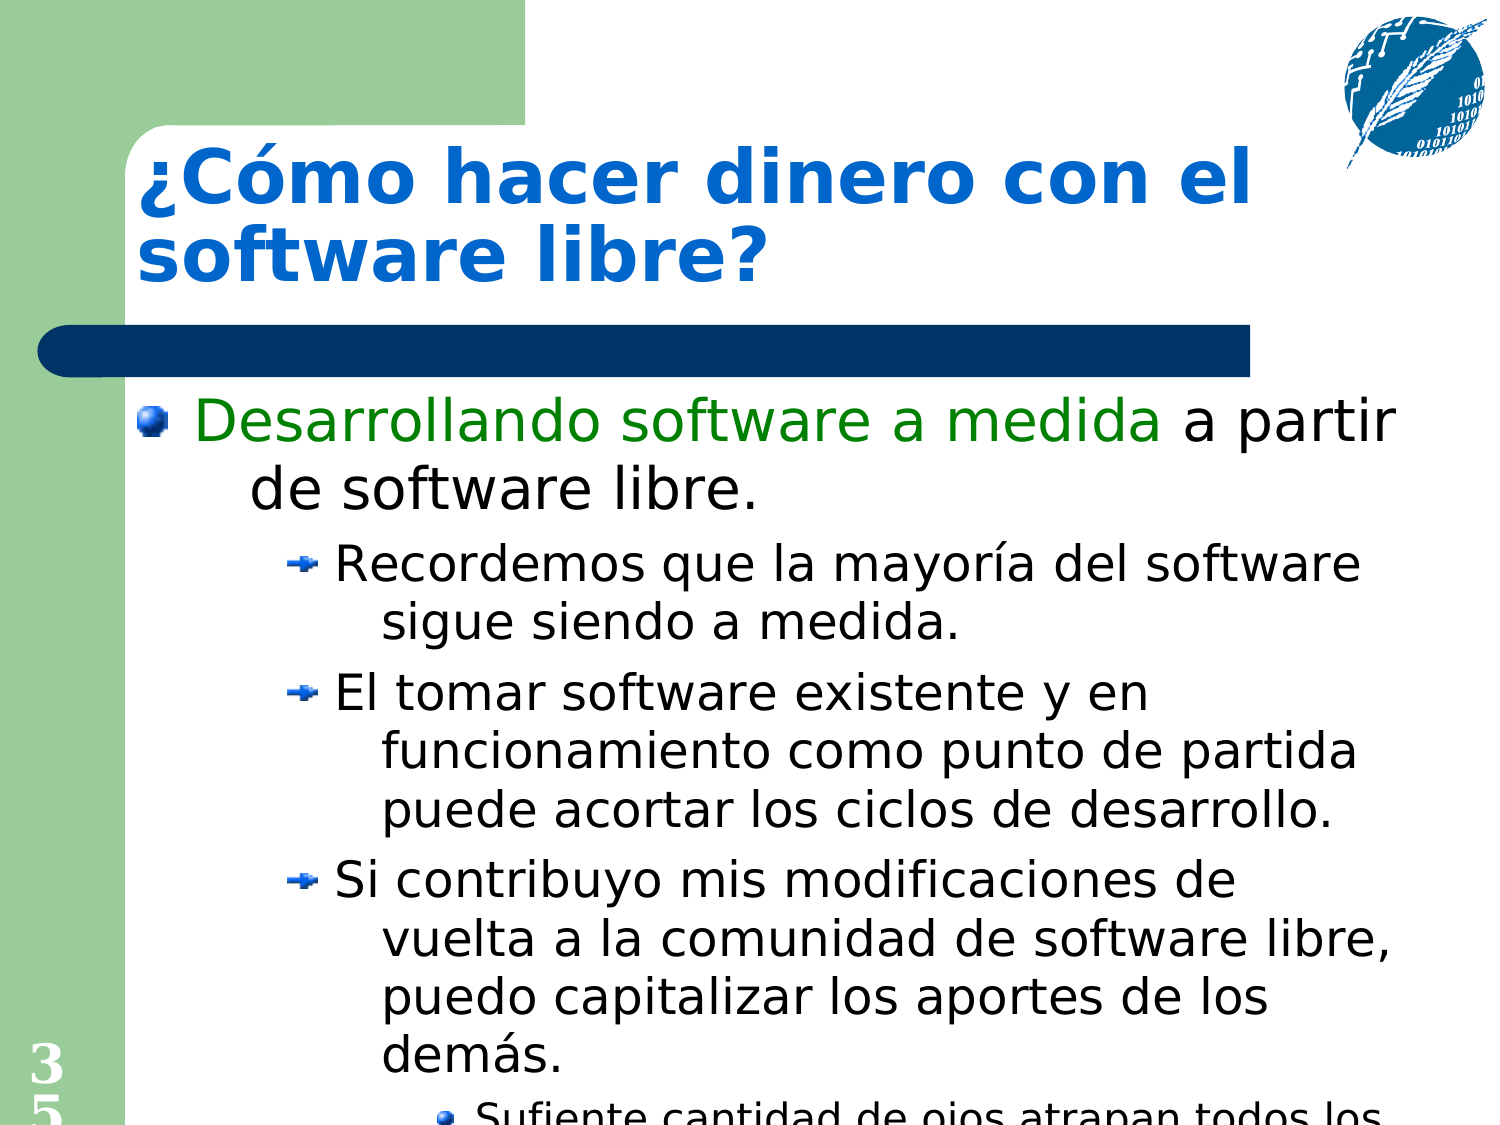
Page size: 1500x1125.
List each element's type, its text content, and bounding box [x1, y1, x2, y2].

list Desarrollando software a medida a partir de software libre. Recordemos que la mayoría del software sigue siendo a medida. El tomar software existente y en funcionamiento como punto de partida puede acortar los ciclos de desarrollo. Si contribuyo mis modificaciones de vuelta a la comunidad de software libre, puedo capitalizar los aportes de los demás. Sufiente cantidad de ojos atrapan todos los bugs. [137, 387, 1400, 1086]
picture [1427, 138, 1431, 148]
title ¿Cómo hacer dinero con el software libre? [136, 135, 1414, 302]
picture [1341, 15, 1487, 172]
picture [437, 1111, 454, 1125]
picture [1416, 140, 1425, 149]
picture [1433, 139, 1440, 147]
picture [1436, 127, 1450, 136]
